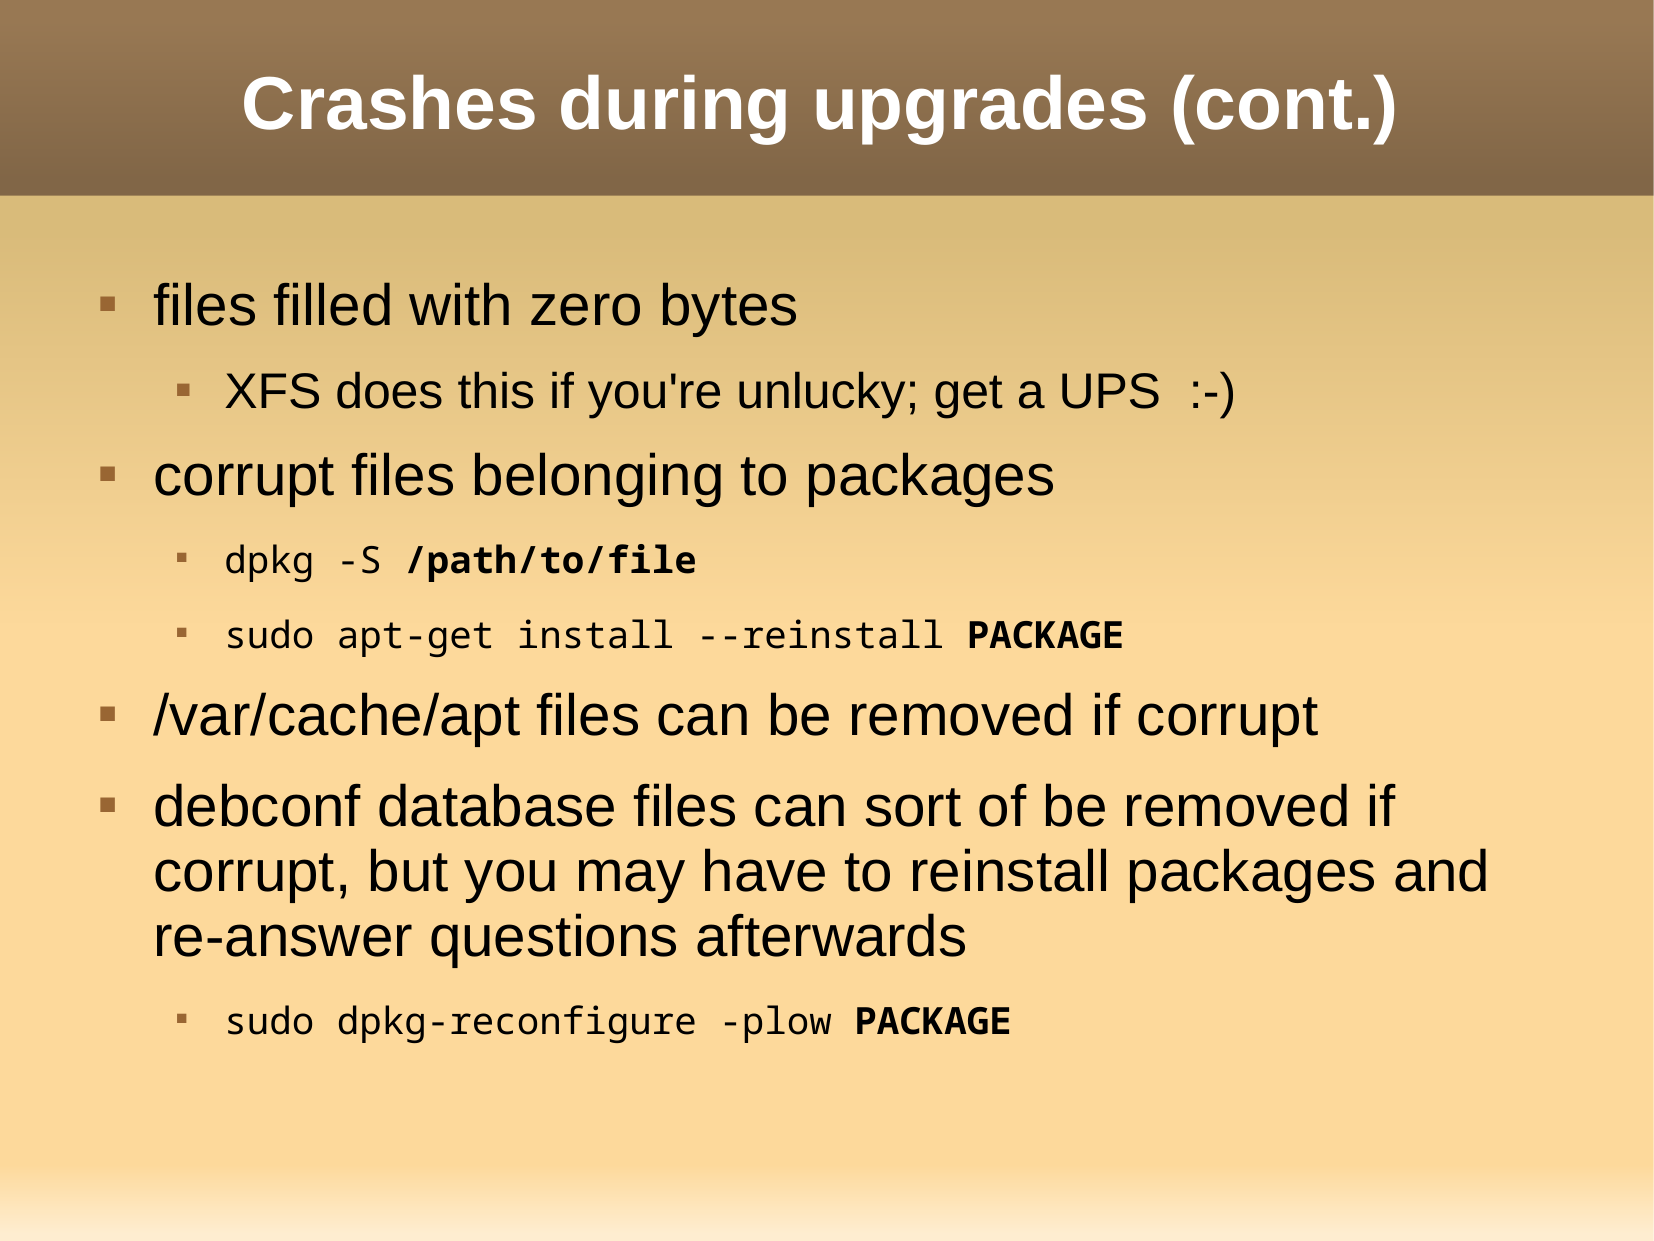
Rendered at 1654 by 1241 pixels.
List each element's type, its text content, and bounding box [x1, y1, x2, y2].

picture [0, 0, 1654, 1241]
title Crashes during upgrades (cont.) [76, 0, 1565, 208]
list files filled with zero bytes XFS does this if you're unlucky; get a UPS :-) corrupt files belonging to packages dpkg -S /path/to/file sudo apt-get install --reinstall PACKAGE /var/cache/apt files can be removed if corrupt debconf database files can sort of be removed if corrupt, but you may have to reinstall packages and re-answer questions afterwards sudo dpkg-reconfigure -plow PACKAGE [82, 272, 1571, 1077]
